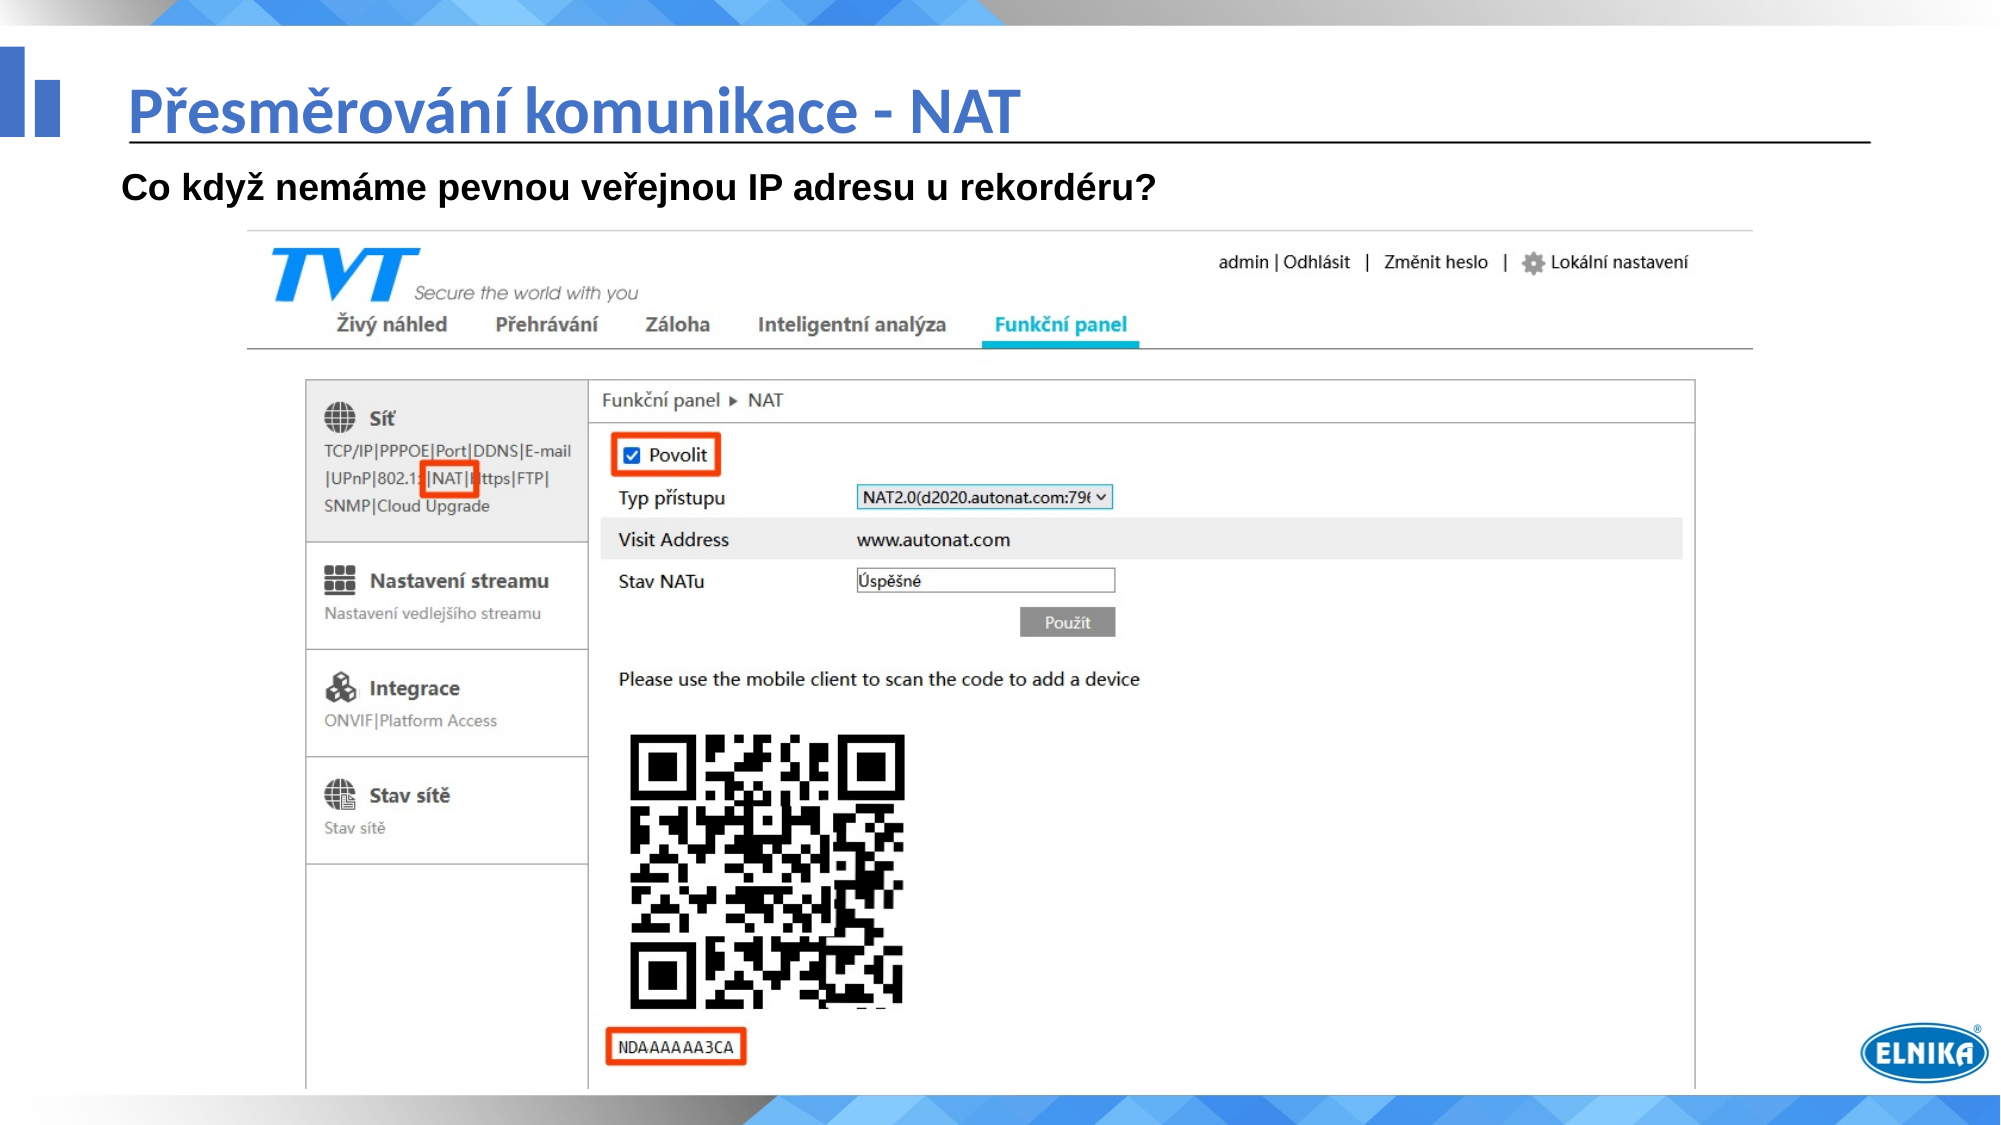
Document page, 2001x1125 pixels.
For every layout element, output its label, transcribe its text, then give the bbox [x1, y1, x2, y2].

text_box Co když nemáme pevnou veřejnou IP adresu u rekordéru? [106, 159, 1211, 259]
text_box Přesměrování komunikace - NAT [78, 58, 1211, 154]
picture [0, 0, 2001, 1125]
